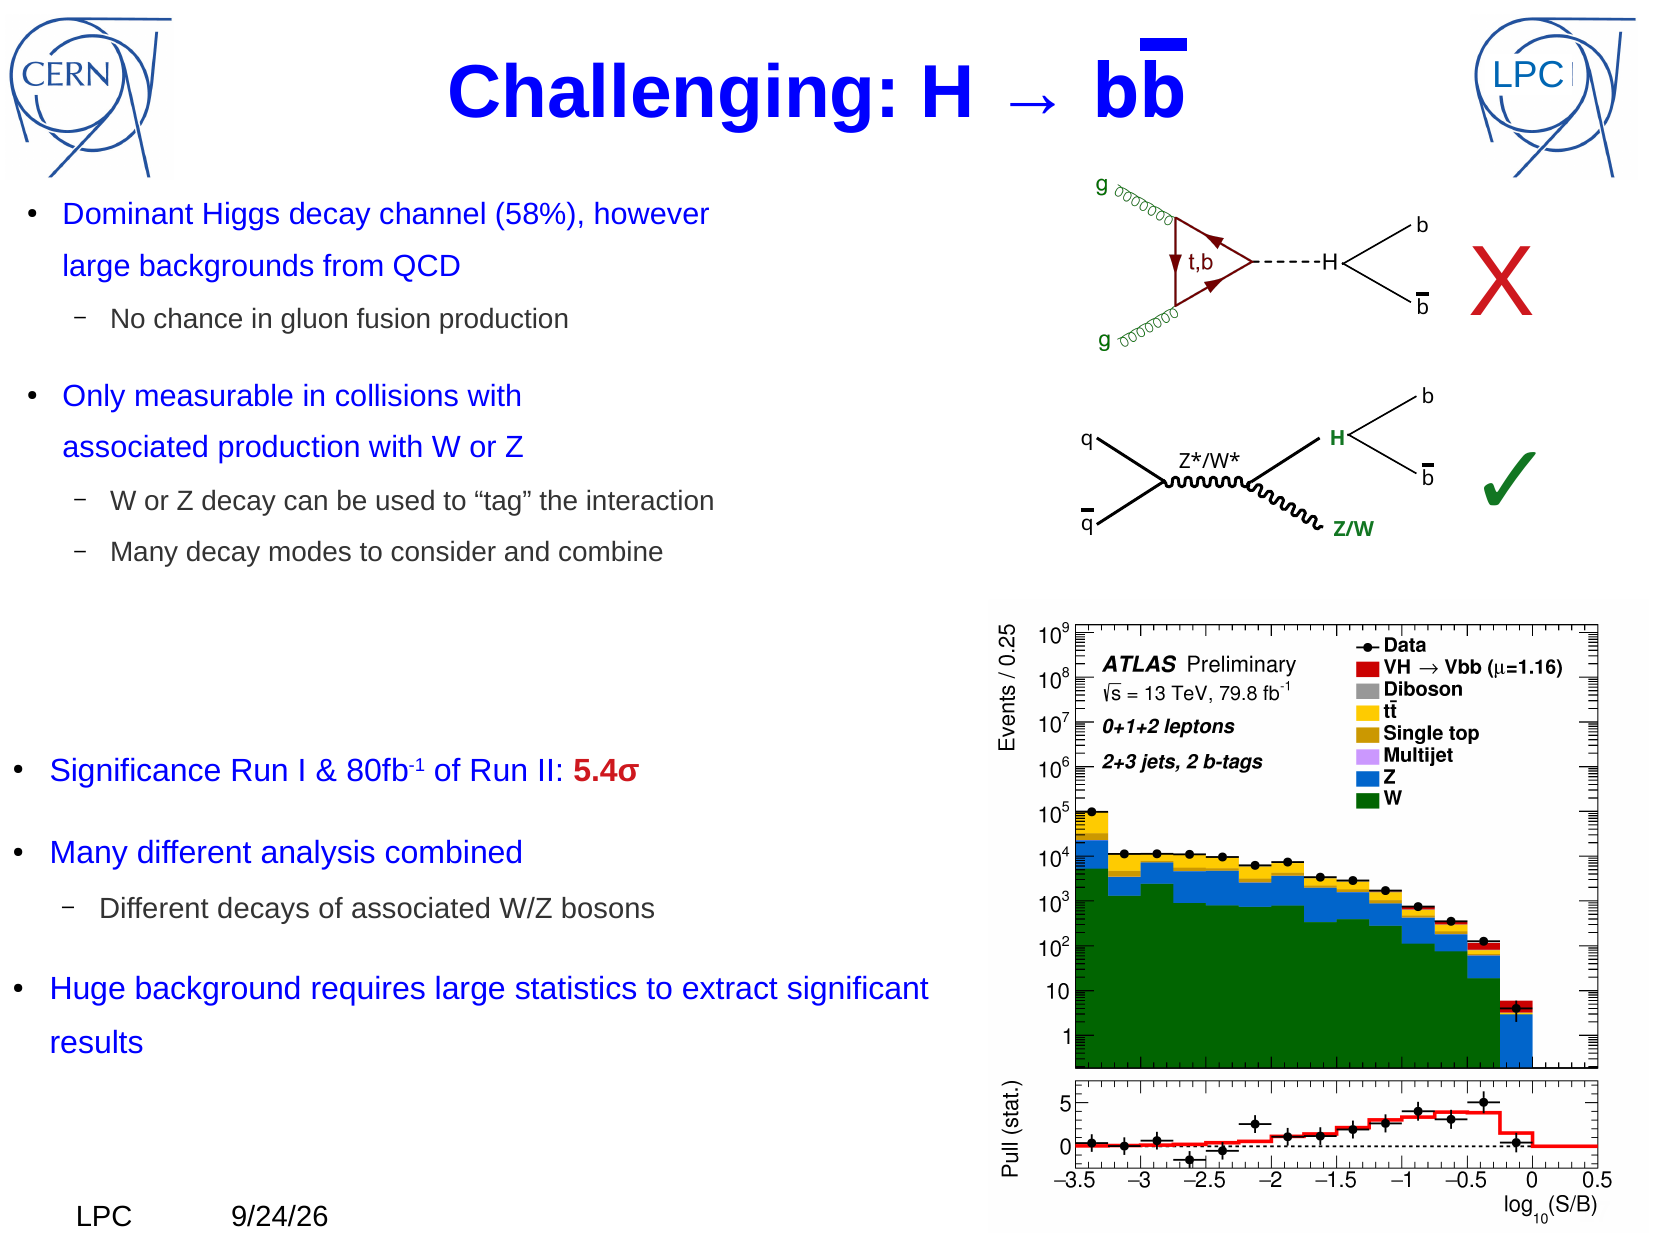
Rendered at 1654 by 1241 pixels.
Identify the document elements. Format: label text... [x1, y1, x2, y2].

text_box q [1065, 410, 1096, 465]
picture [1083, 164, 1354, 367]
text_box Z/W [1318, 488, 1411, 568]
text_box X [1453, 215, 1551, 346]
text_box b [1401, 279, 1444, 334]
picture [1346, 259, 1354, 268]
text_box H [1314, 410, 1348, 465]
text_box ✓ [1455, 416, 1562, 546]
list Significance Run I & 80fb-1 of Run II: 5.4σ Many different analysis combined Different decays of associated W/Z bosons Huge background requires large statistics to extract significant results [0, 735, 961, 1066]
picture [1470, 14, 1638, 180]
title Challenging: H → bb [173, 5, 1461, 172]
text_box b [1406, 368, 1449, 423]
text_box Z*/W* [1164, 433, 1271, 488]
picture [988, 599, 1649, 1233]
text_box b [1401, 197, 1444, 252]
list Dominant Higgs decay channel (58%), however large backgrounds from QCD No chance in gluon fusion production Only measurable in collisions with associated production with W or Z W or Z decay can be used to “tag” the interaction Many decay modes to consider and combine [15, 180, 1636, 571]
text_box q [1066, 495, 1096, 550]
text_box b [1406, 450, 1449, 505]
picture [5, 14, 174, 180]
